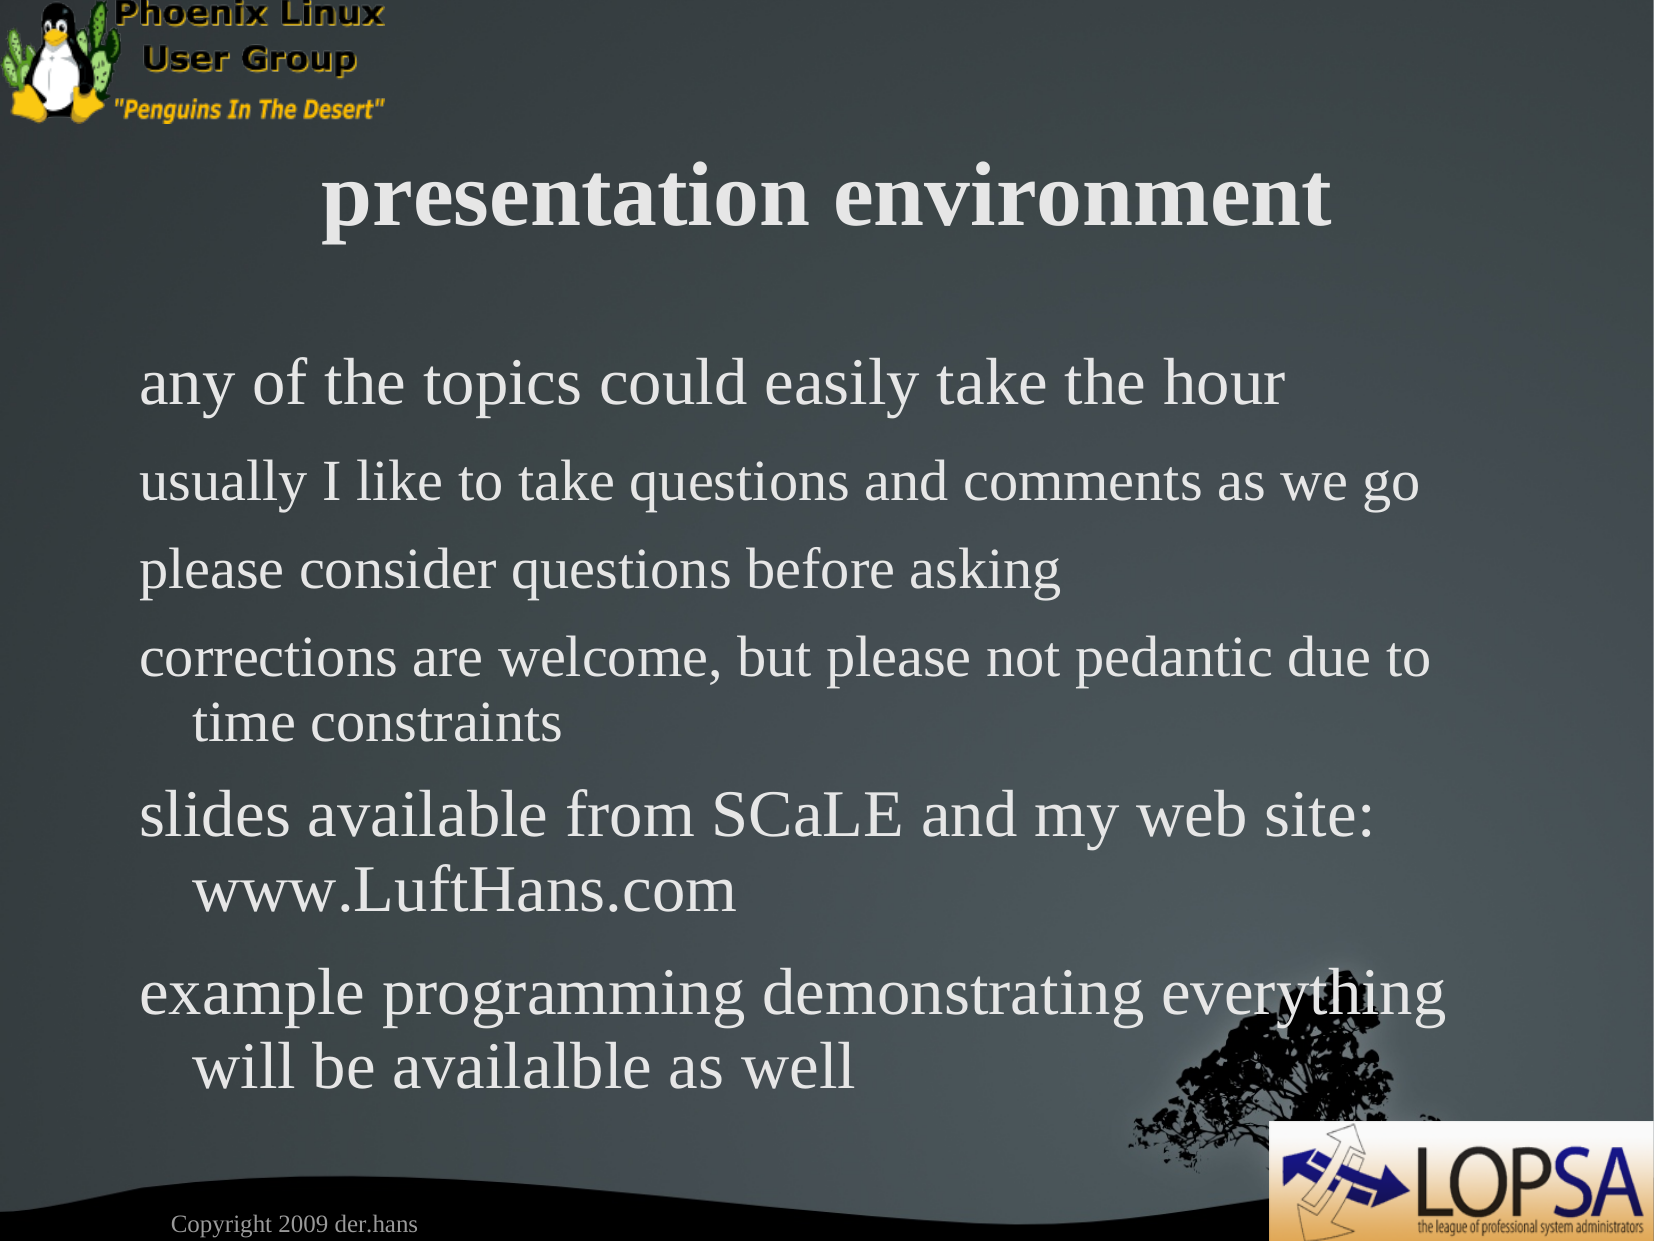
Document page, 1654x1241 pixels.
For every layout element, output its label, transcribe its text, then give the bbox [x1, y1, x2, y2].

list any of the topics could easily take the hour usually I like to take questions and comments as we go please consider questions before asking corrections are welcome, but please not pedantic due to time constraints slides available from SCaLE and my web site: www.LuftHans.com example programming demonstrating everything will be availalble as well [121, 344, 1534, 1161]
title presentation environment [121, 91, 1534, 299]
picture [0, 0, 1654, 1241]
